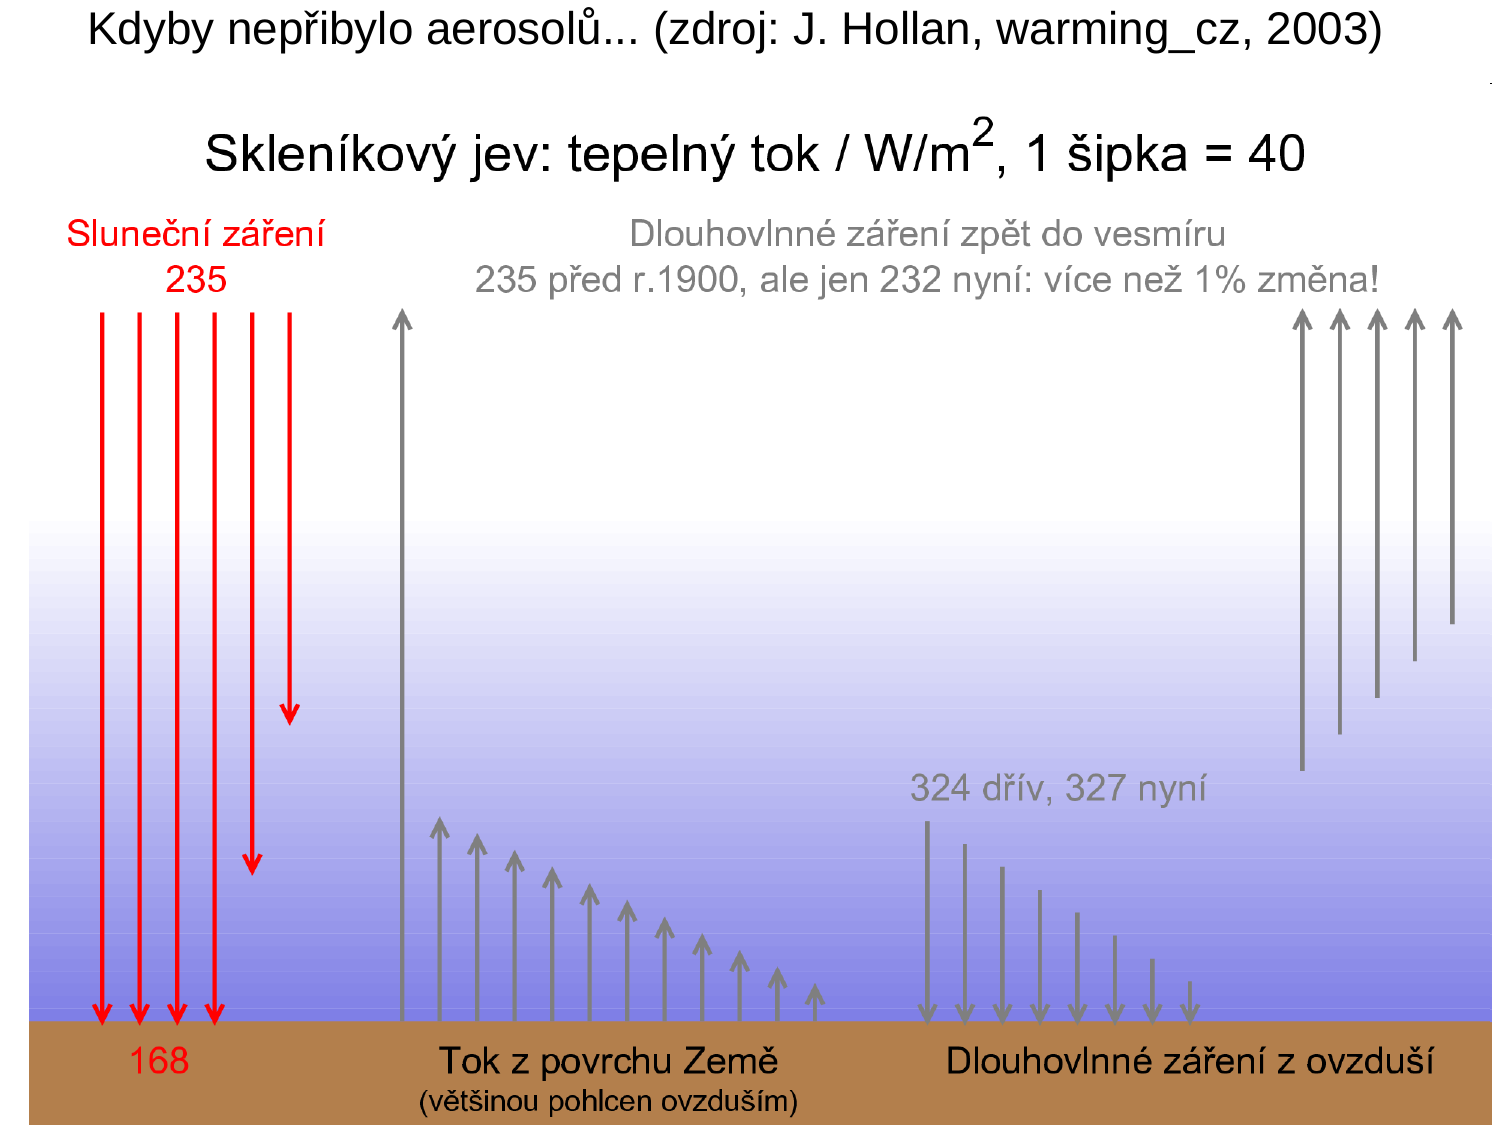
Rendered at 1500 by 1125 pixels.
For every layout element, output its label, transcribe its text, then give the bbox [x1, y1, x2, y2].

subtitle [75, 262, 1425, 1005]
title Kdyby nepřibylo aerosolů... (zdroj: J. Hollan, warming_cz, 2003) [67, 0, 1418, 148]
picture [29, 83, 1492, 1125]
